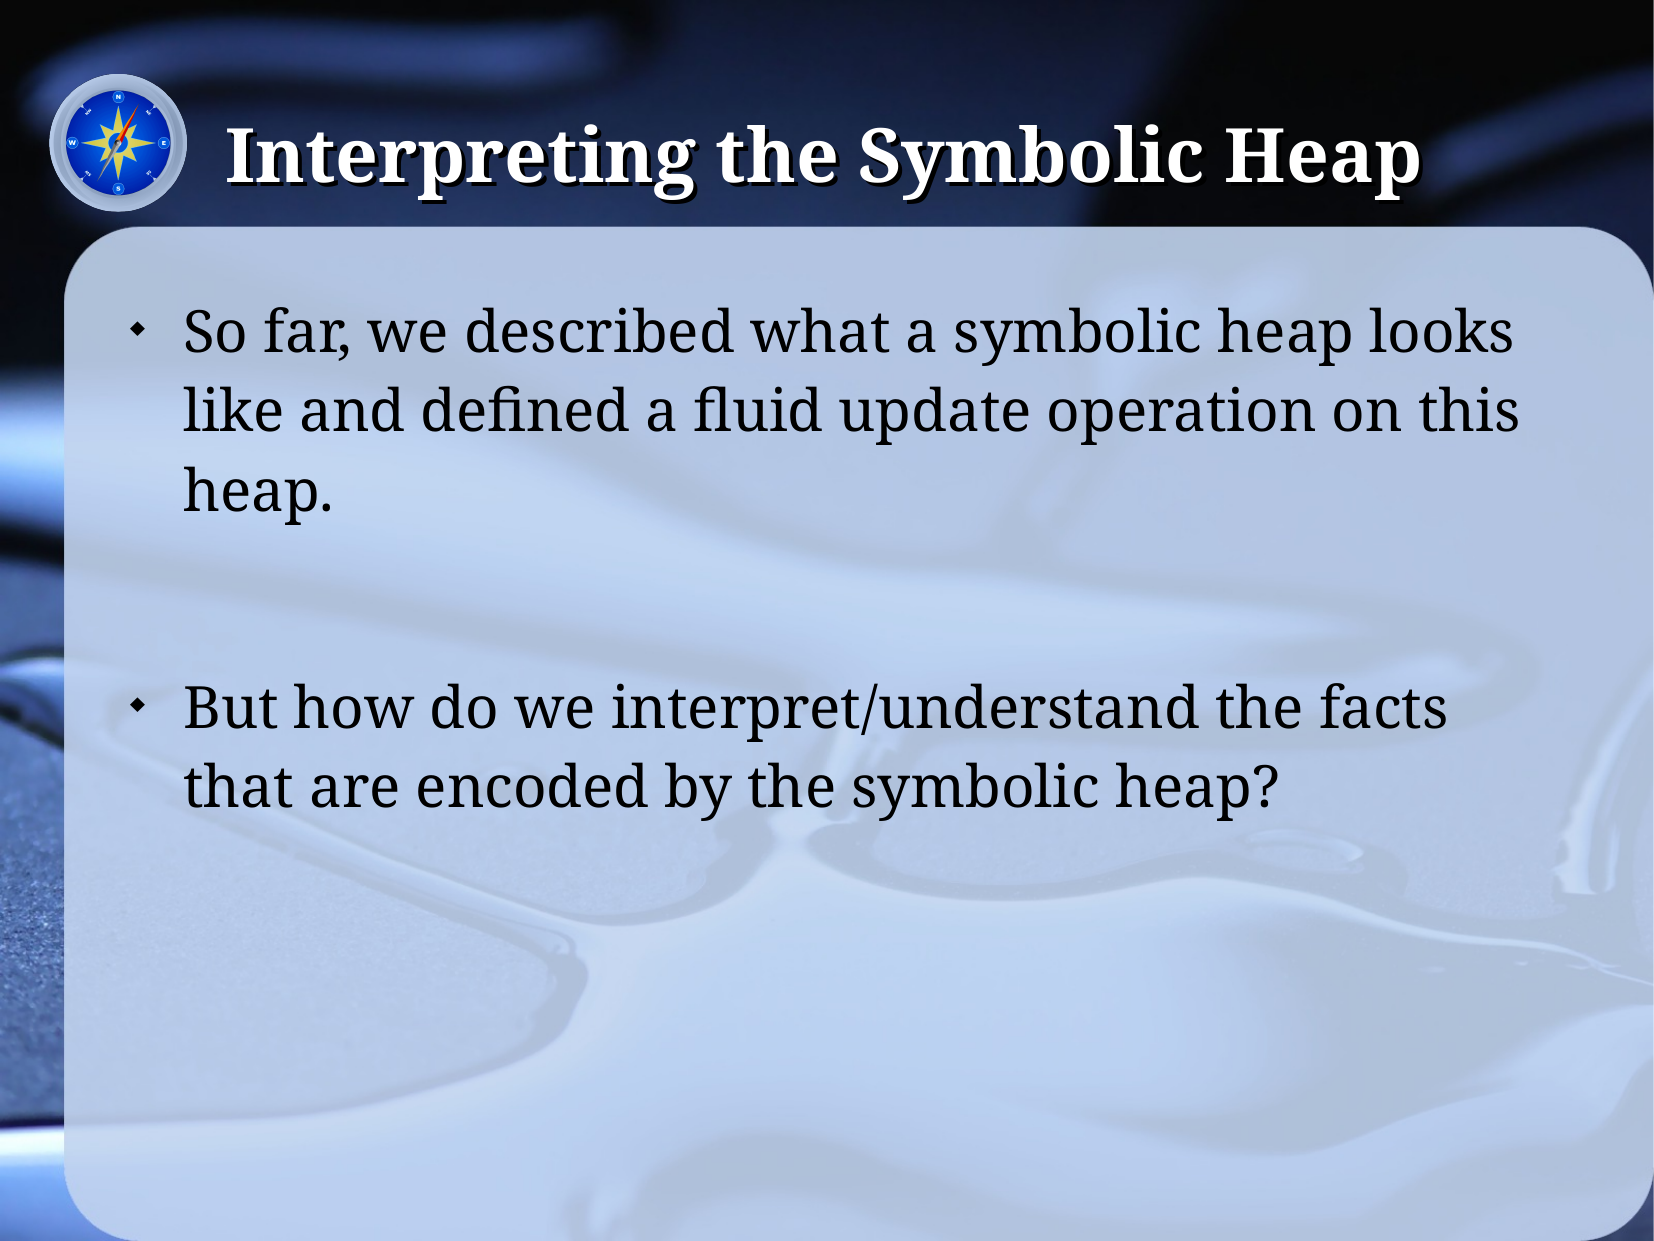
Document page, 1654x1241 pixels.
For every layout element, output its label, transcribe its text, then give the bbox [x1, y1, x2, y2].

title Interpreting the Symbolic Heap [225, 56, 1571, 250]
picture [0, 0, 1654, 1241]
list So far, we described what a symbolic heap looks like and defined a fluid update operation on this heap. But how do we interpret/understand the facts that are encoded by the symbolic heap? [112, 290, 1571, 1094]
